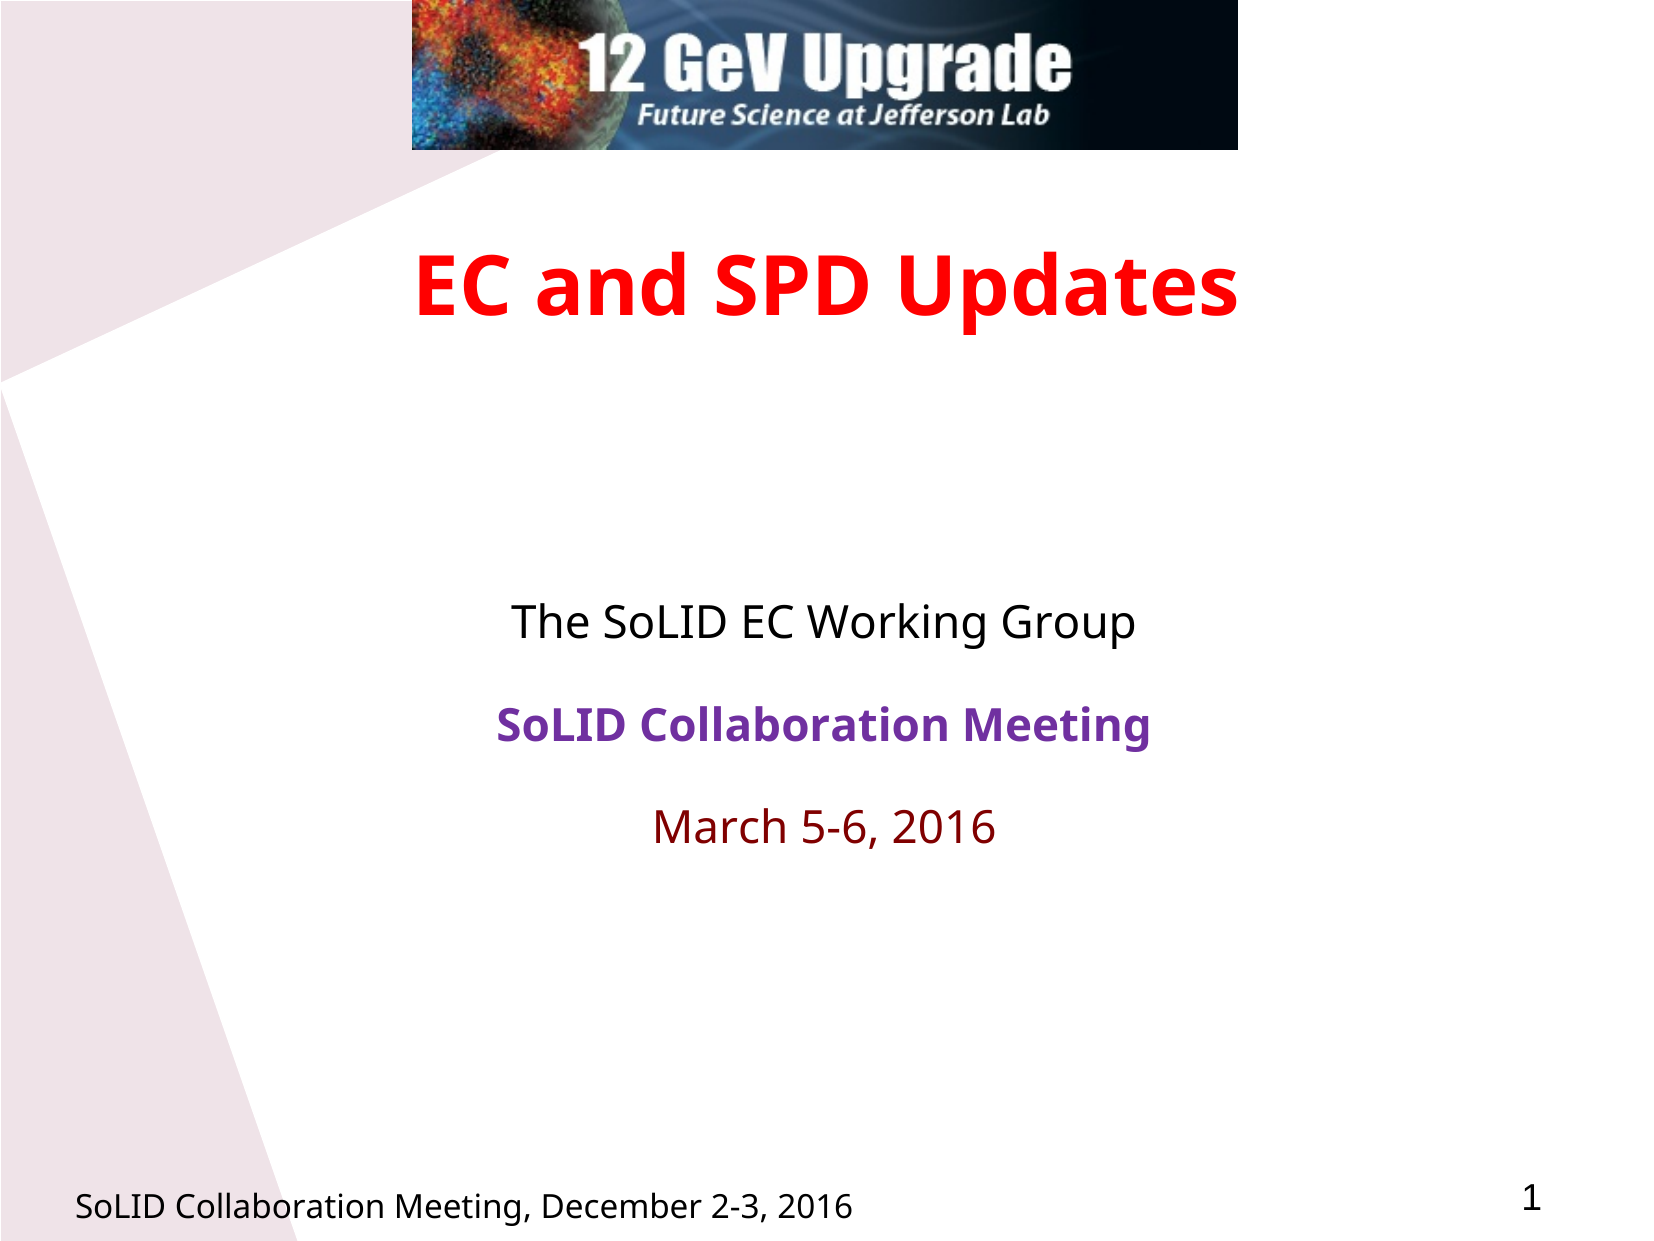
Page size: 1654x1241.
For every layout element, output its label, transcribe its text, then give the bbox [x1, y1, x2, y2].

subtitle The SoLID EC Working Group SoLID Collaboration Meeting March 5-6, 2016 [82, 375, 1567, 1128]
title EC and SPD Updates [55, 234, 1599, 597]
picture [412, 0, 1238, 151]
